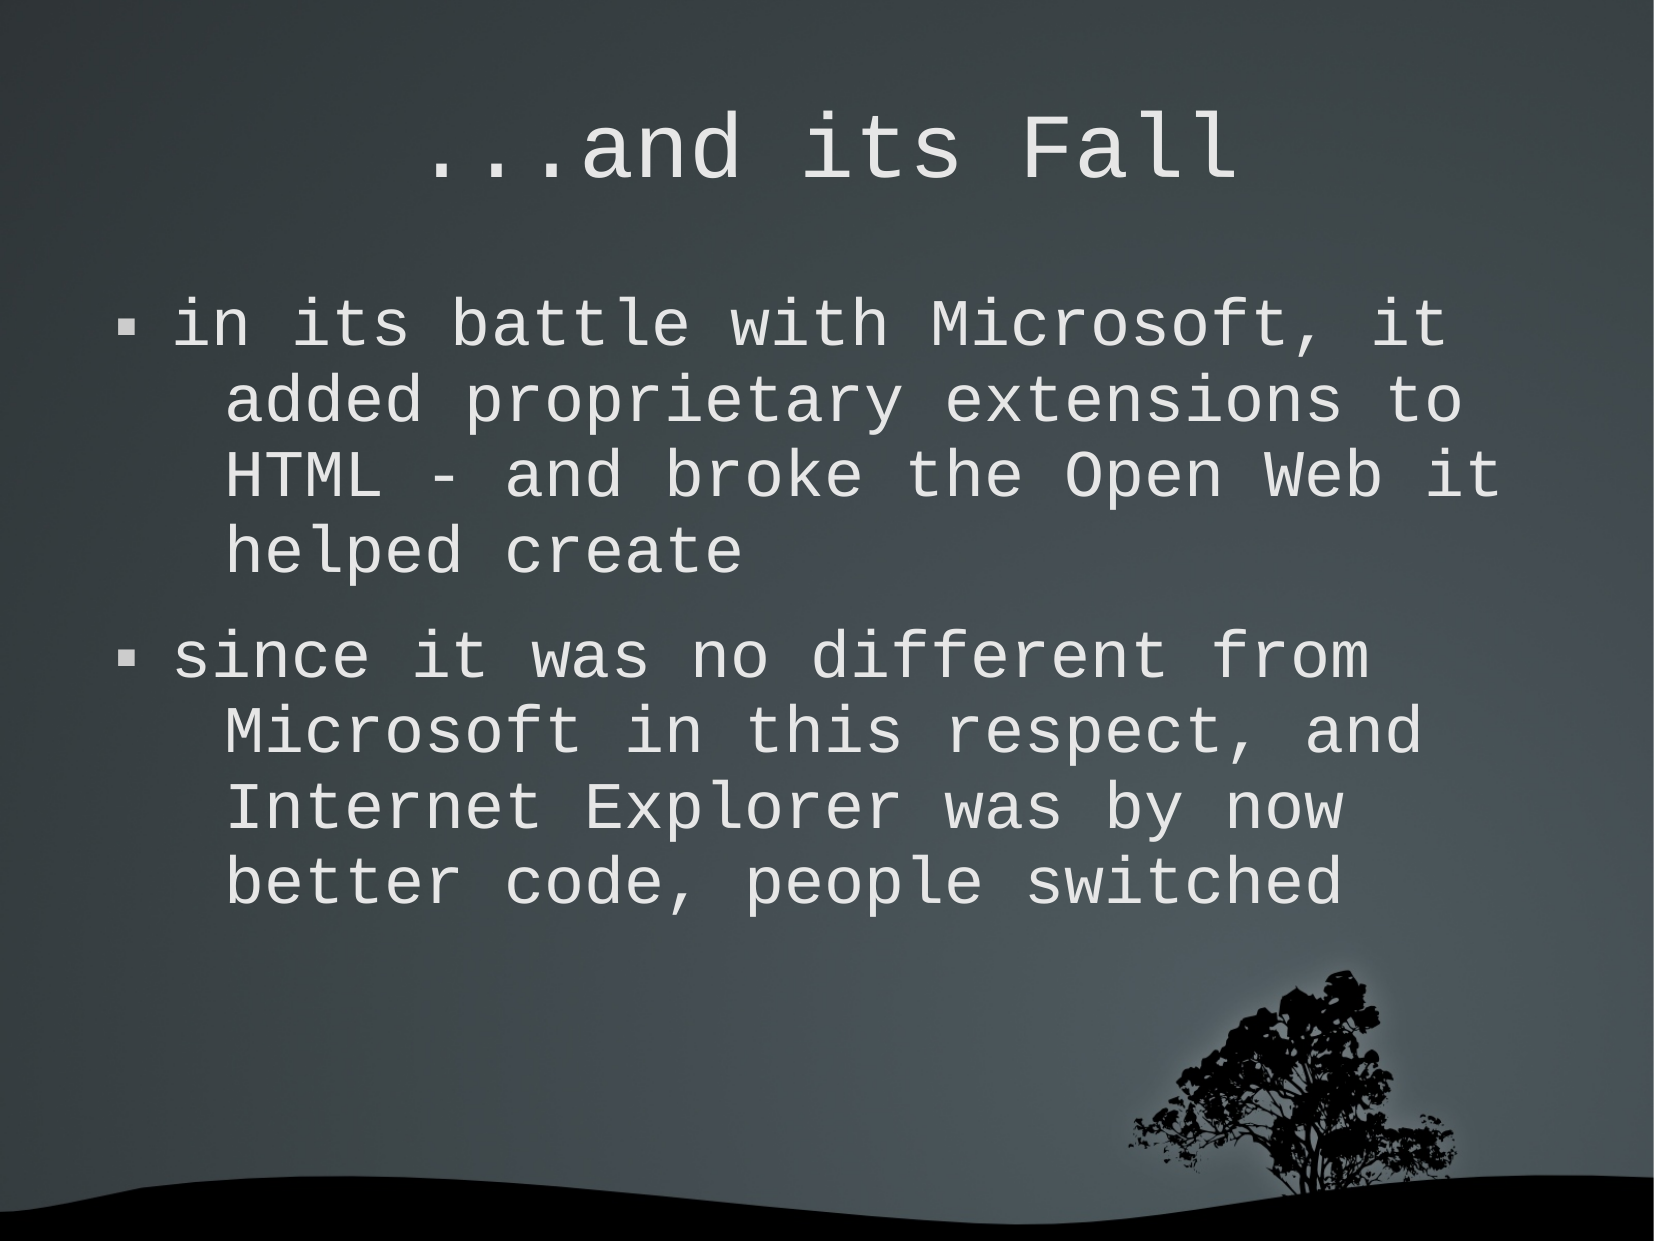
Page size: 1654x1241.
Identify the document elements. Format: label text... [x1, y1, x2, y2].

list in its battle with Microsoft, it added proprietary extensions to HTML - and broke the Open Web it helped create since it was no different from Microsoft in this respect, and Internet Explorer was by now better code, people switched [82, 290, 1571, 1094]
title ...and its Fall [82, 56, 1571, 250]
picture [0, 0, 1654, 1241]
